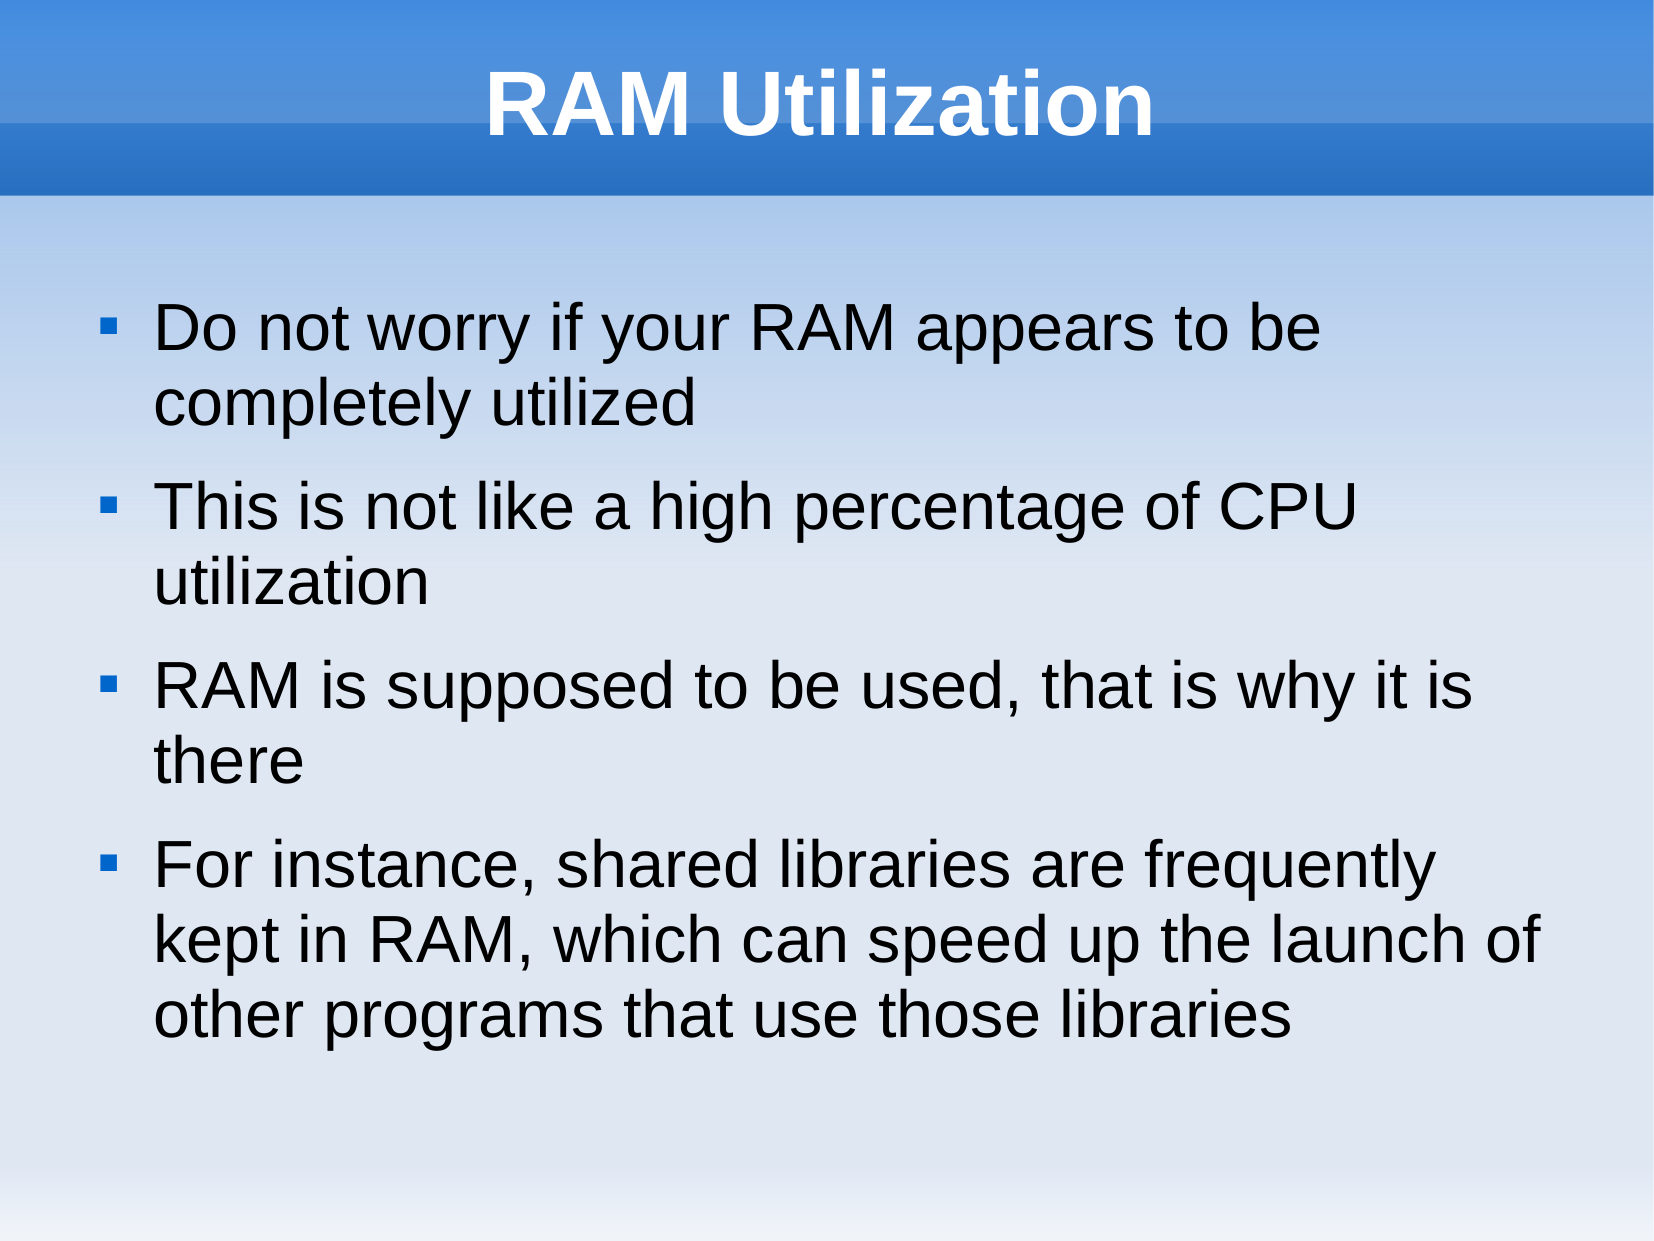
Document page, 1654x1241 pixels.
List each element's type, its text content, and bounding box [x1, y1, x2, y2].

picture [0, 0, 1654, 1241]
list Do not worry if your RAM appears to be completely utilized This is not like a high percentage of CPU utilization RAM is supposed to be used, that is why it is there For instance, shared libraries are frequently kept in RAM, which can speed up the launch of other programs that use those libraries [82, 290, 1571, 1109]
title RAM Utilization [76, 0, 1565, 208]
